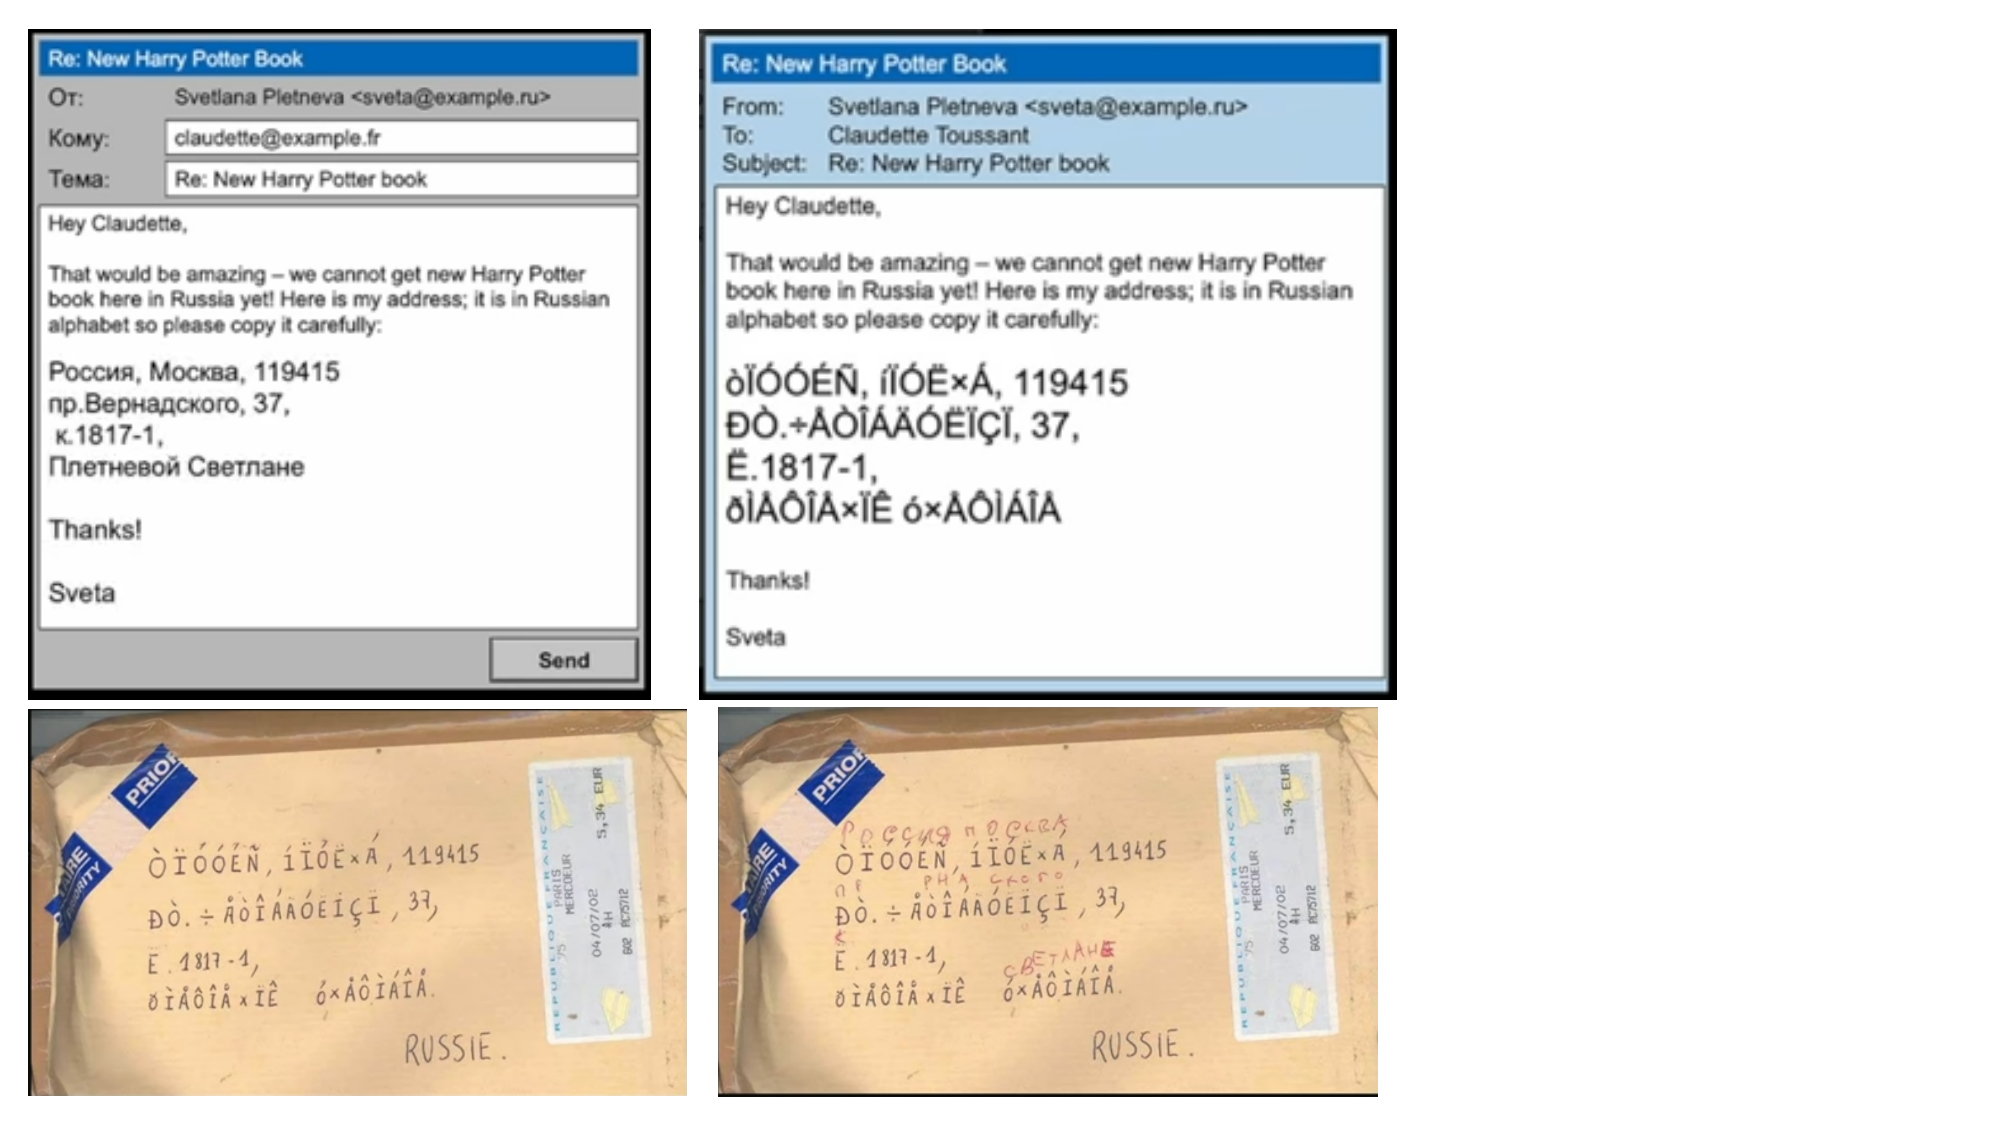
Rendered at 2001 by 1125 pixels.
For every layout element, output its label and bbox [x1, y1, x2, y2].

picture [28, 709, 687, 1096]
picture [718, 707, 1378, 1097]
picture [699, 29, 1397, 700]
picture [28, 29, 651, 700]
